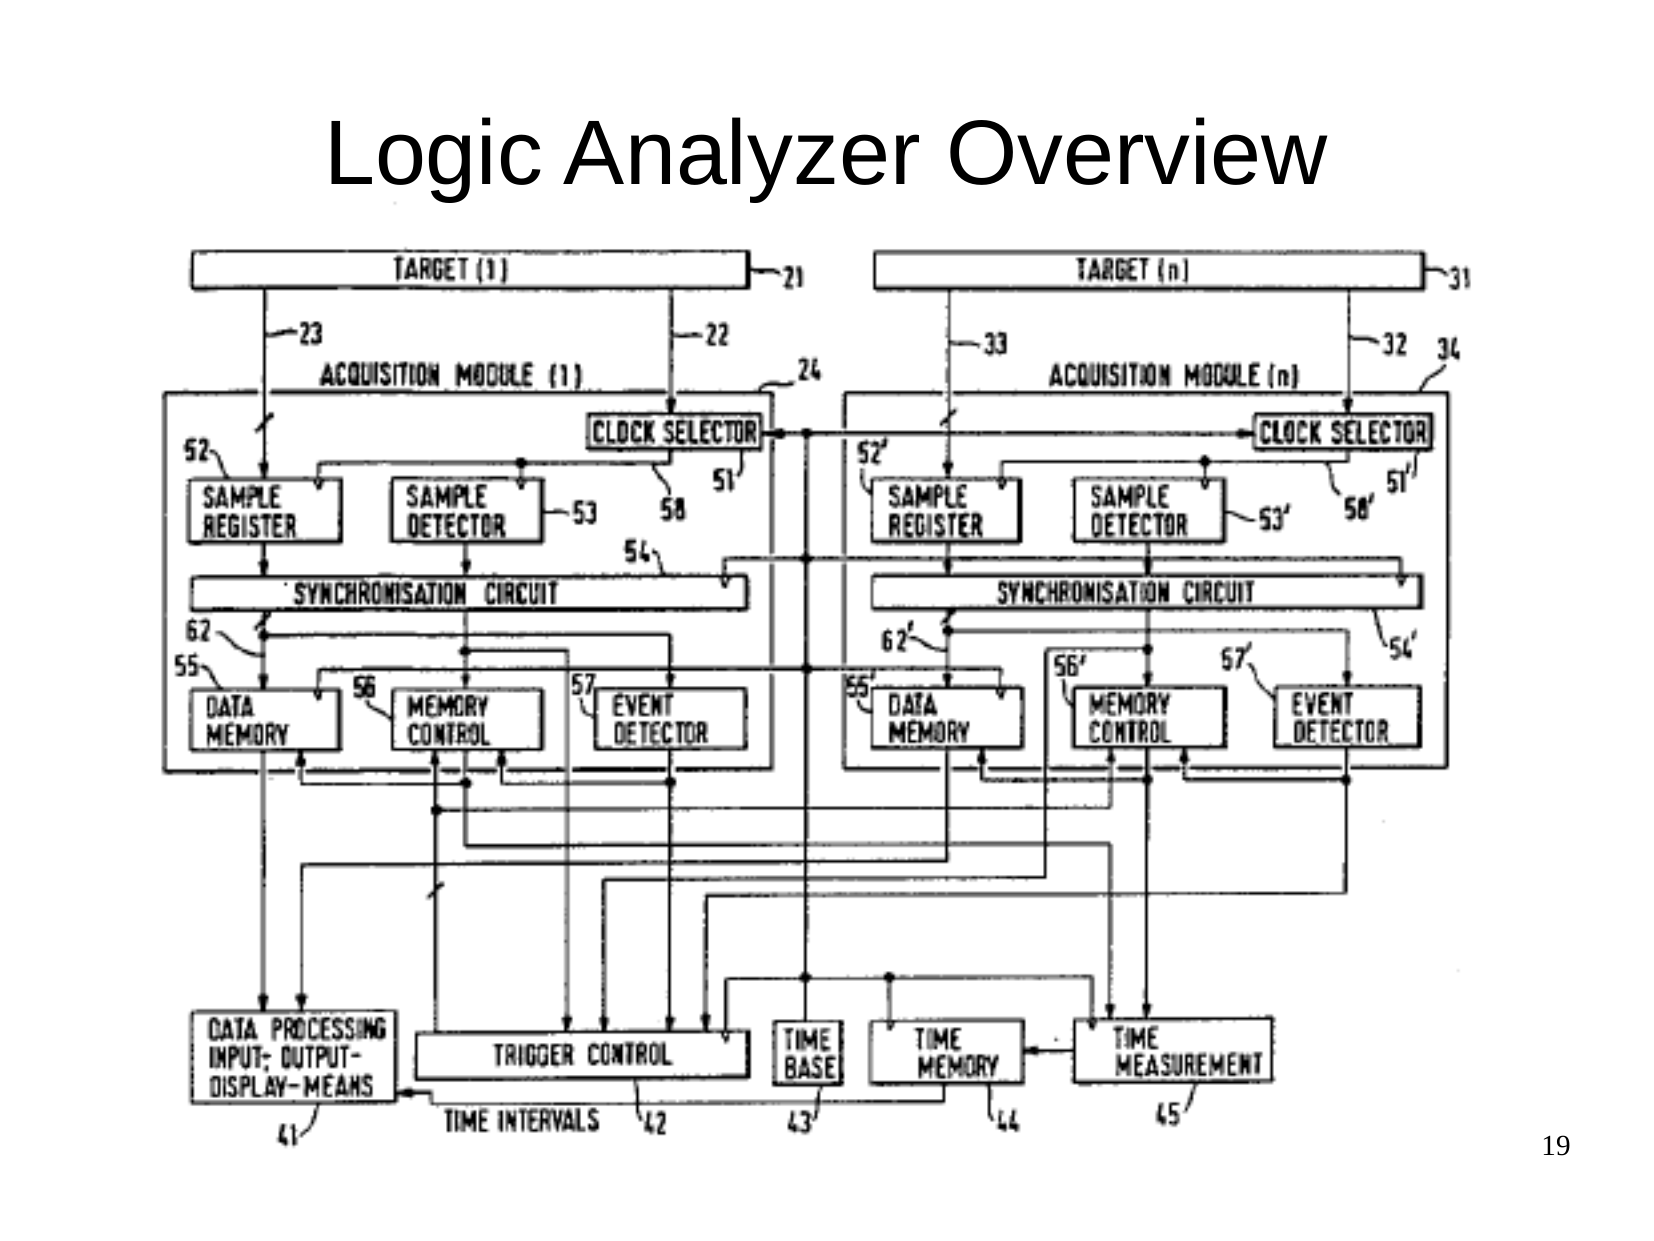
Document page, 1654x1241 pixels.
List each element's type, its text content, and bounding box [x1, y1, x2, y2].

title Logic Analyzer Overview [82, 49, 1571, 257]
picture [152, 257, 1487, 1162]
